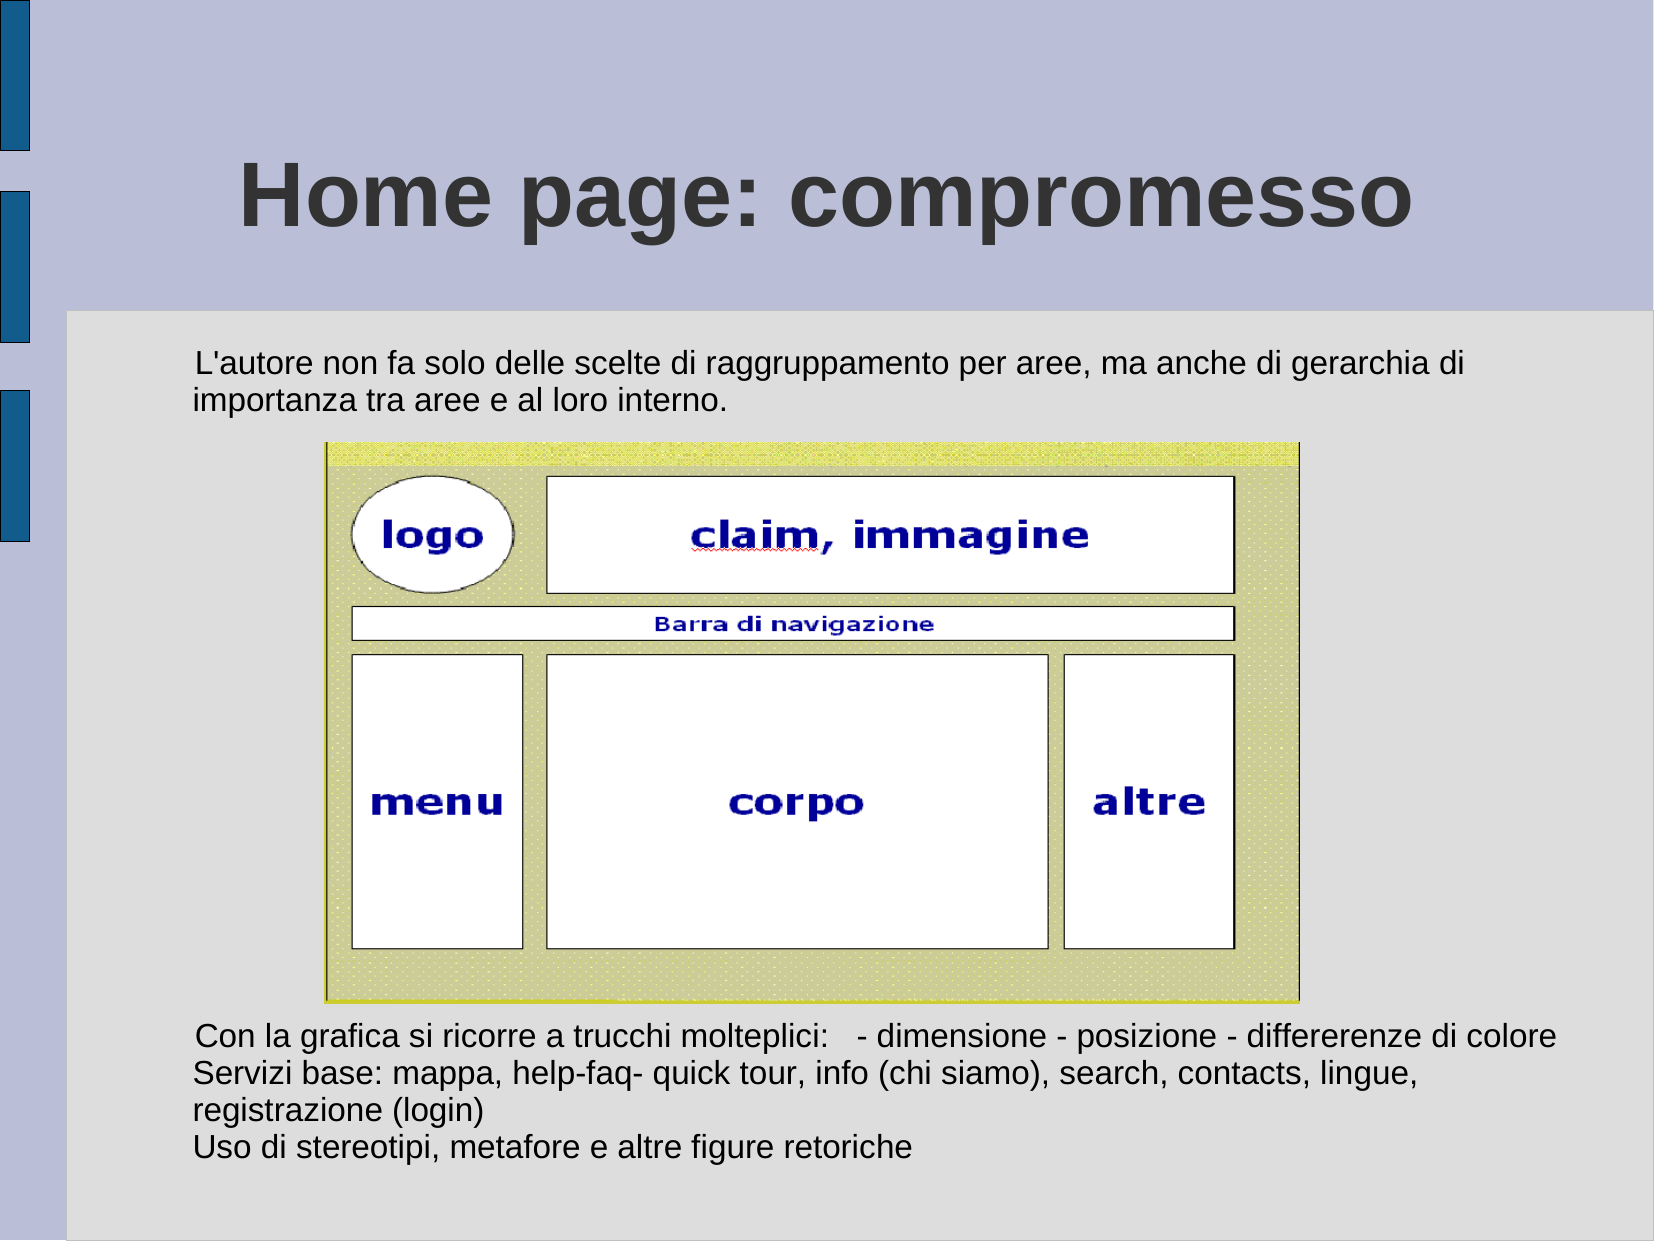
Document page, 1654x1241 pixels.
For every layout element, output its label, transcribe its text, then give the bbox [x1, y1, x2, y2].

title Home page: compromesso [121, 91, 1534, 299]
picture [324, 442, 1300, 1004]
list L'autore non fa solo delle scelte di raggruppamento per aree, ma anche di gerarchia di importanza tra aree e al loro interno. Con la grafica si ricorre a trucchi molteplici: - dimensione - posizione - differerenze di colore Servizi base: mappa, help-faq- quick tour, info (chi siamo), search, contacts, lingue, registrazione (login) Uso di stereotipi, metafore e altre figure retoriche [121, 344, 1595, 1170]
